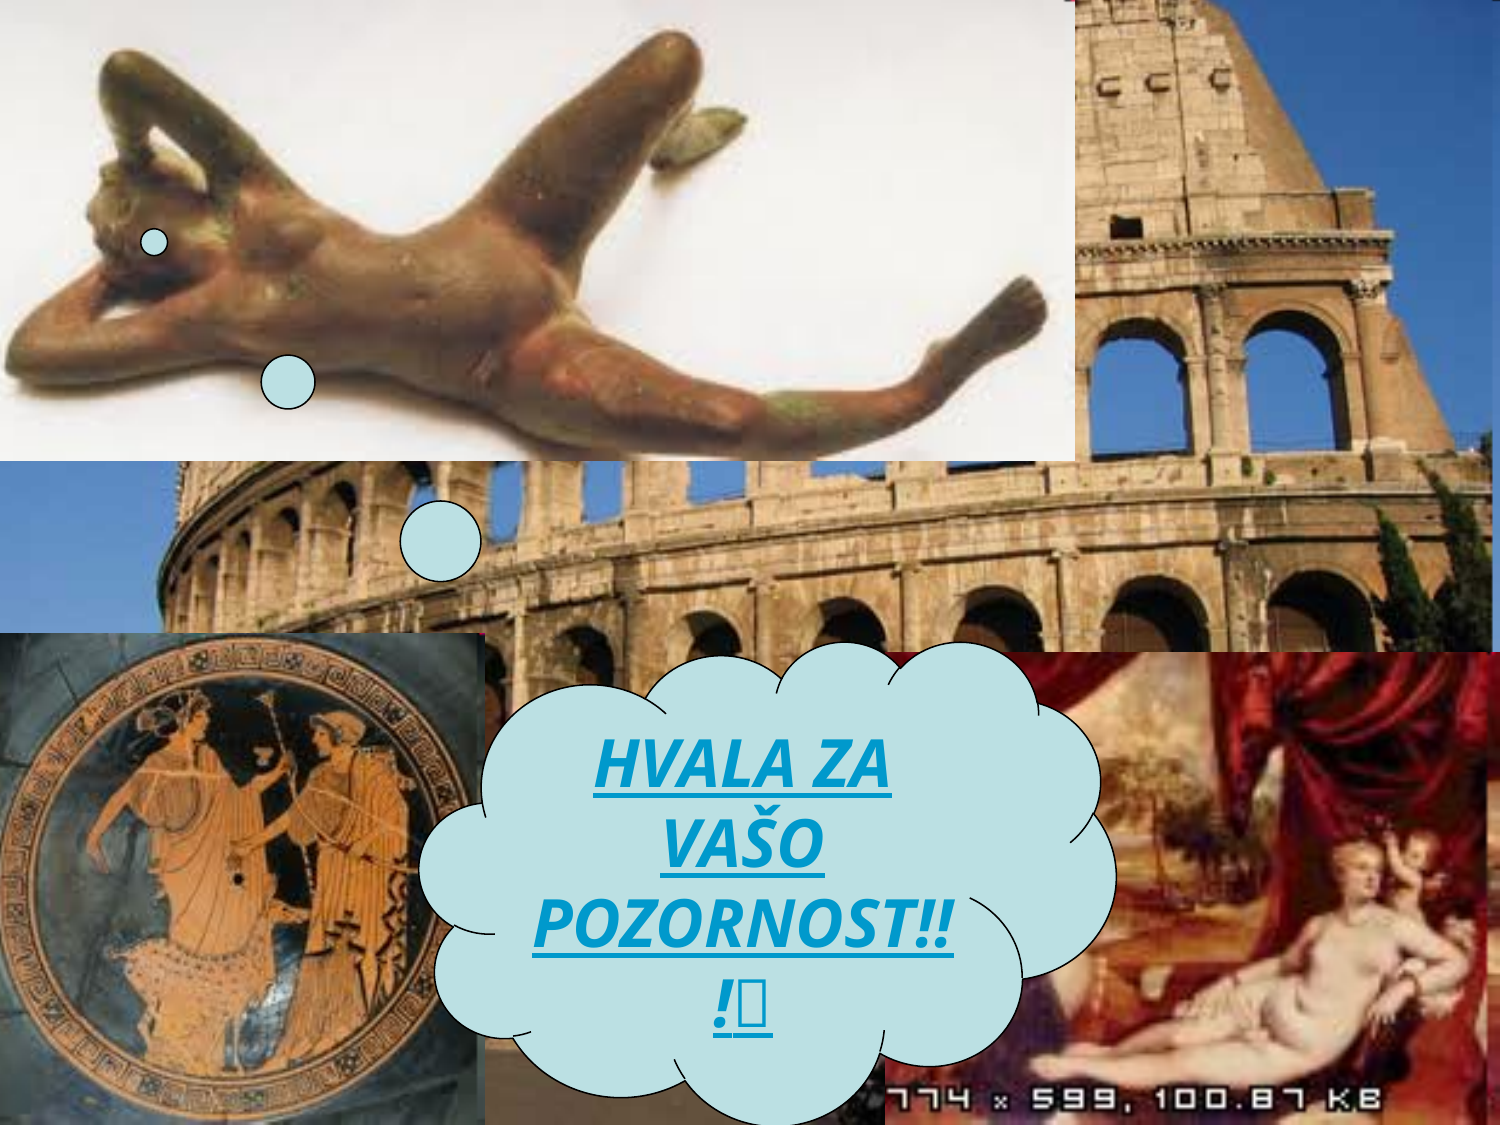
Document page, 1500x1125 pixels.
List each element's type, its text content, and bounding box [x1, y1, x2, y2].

text_box HVALA ZA VAŠO POZORNOST!!! [140, 228, 168, 256]
picture [0, 0, 1500, 1125]
text_box HVALA ZA VAŠO POZORNOST!!! [418, 642, 1117, 1125]
text_box HVALA ZA VAŠO POZORNOST!!! [400, 500, 481, 582]
text_box HVALA ZA VAŠO POZORNOST!!! [261, 355, 316, 409]
